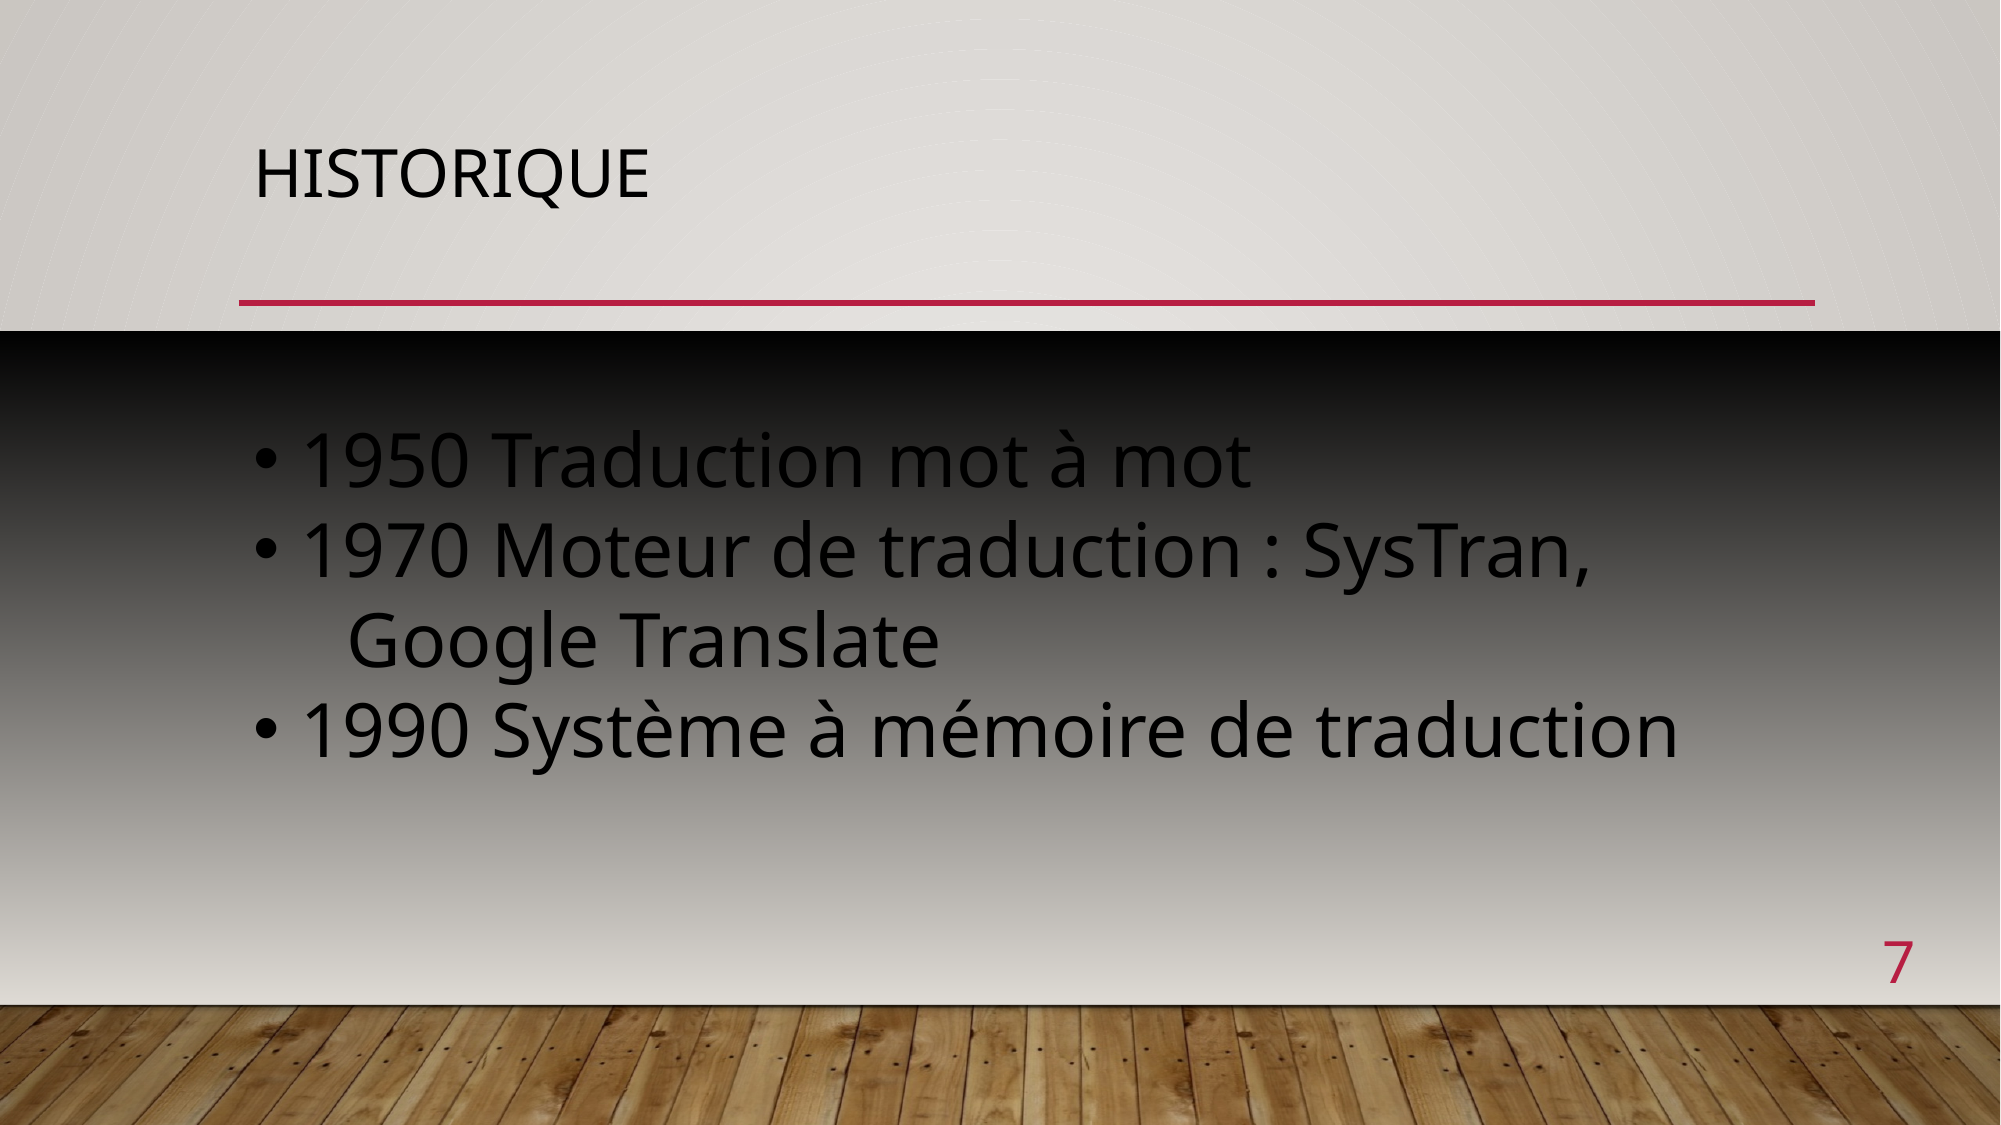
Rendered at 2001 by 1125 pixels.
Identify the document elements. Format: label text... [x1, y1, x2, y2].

text_box [1866, 917, 2000, 1001]
text_box 1950 Traduction mot à mot 1970 Moteur de traduction : SysTran, Google Translate 1990 Système à mémoire de traduction [238, 404, 1814, 784]
title historique [238, 131, 1814, 305]
